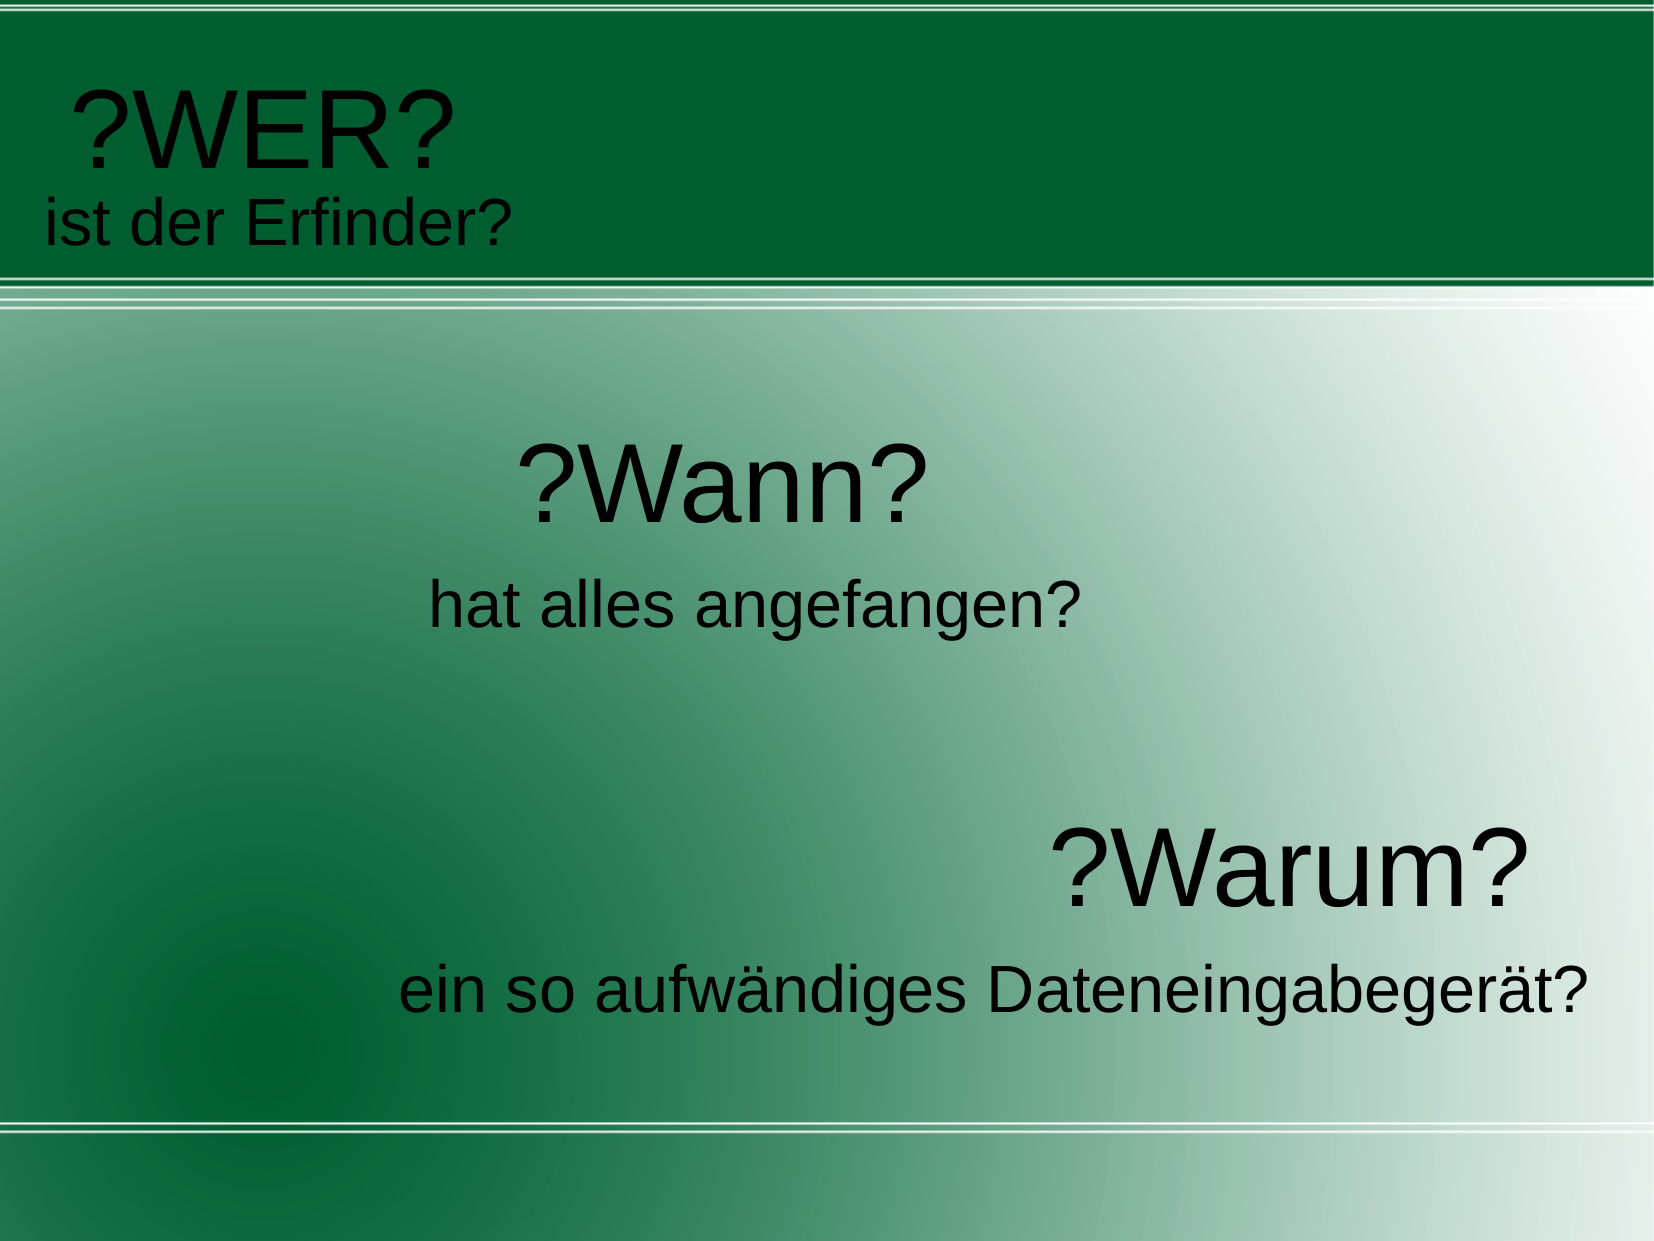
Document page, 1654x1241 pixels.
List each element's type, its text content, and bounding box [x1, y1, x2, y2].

picture [0, 0, 1654, 1241]
text_box ?Wann? [500, 413, 945, 560]
text_box hat alles angefangen? [413, 560, 1099, 650]
text_box ?Warum? [1033, 797, 1547, 944]
text_box ist der Erfinder? [29, 177, 530, 267]
text_box ein so aufwändiges Dateneingabegerät? [383, 944, 1625, 1035]
text_box ?WER? [55, 59, 473, 177]
